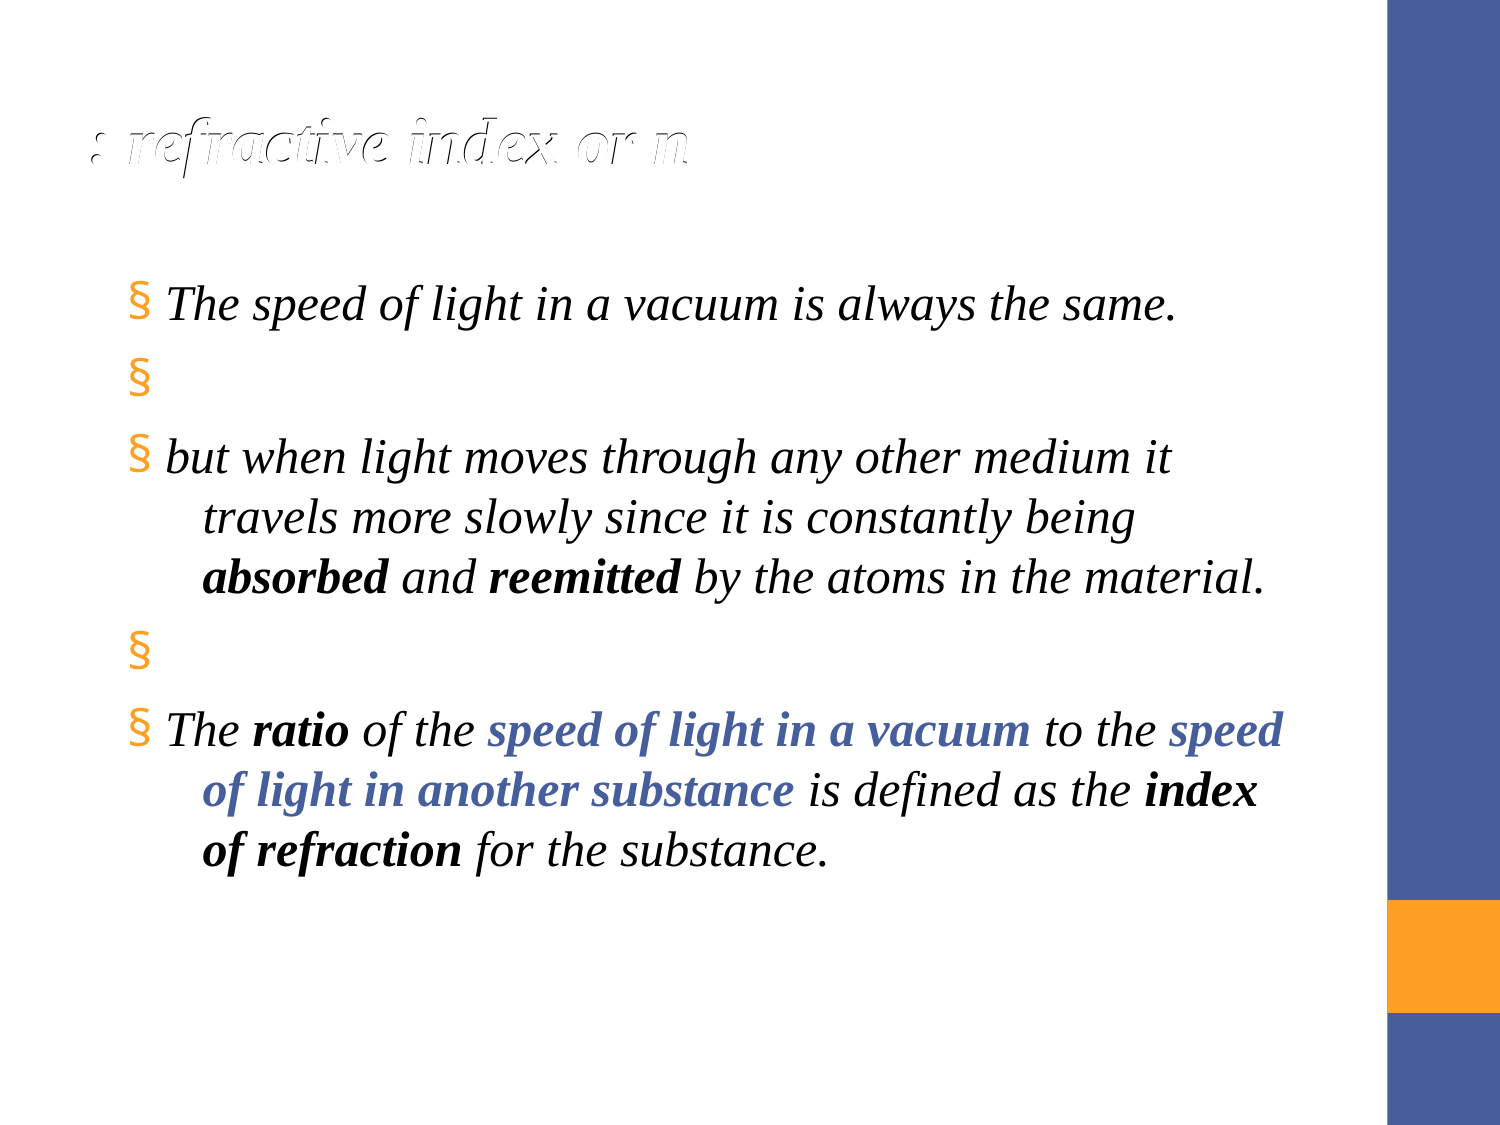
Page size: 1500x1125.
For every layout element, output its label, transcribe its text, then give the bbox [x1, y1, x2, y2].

list The speed of light in a vacuum is always the same. but when light moves through any other medium it travels more slowly since it is constantly being absorbed and reemitted by the atoms in the material. The ratio of the speed of light in a vacuum to the speed of light in another substance is defined as the index of refraction for the substance. [75, 262, 1326, 1123]
title refractive index or n : [75, 45, 1326, 233]
